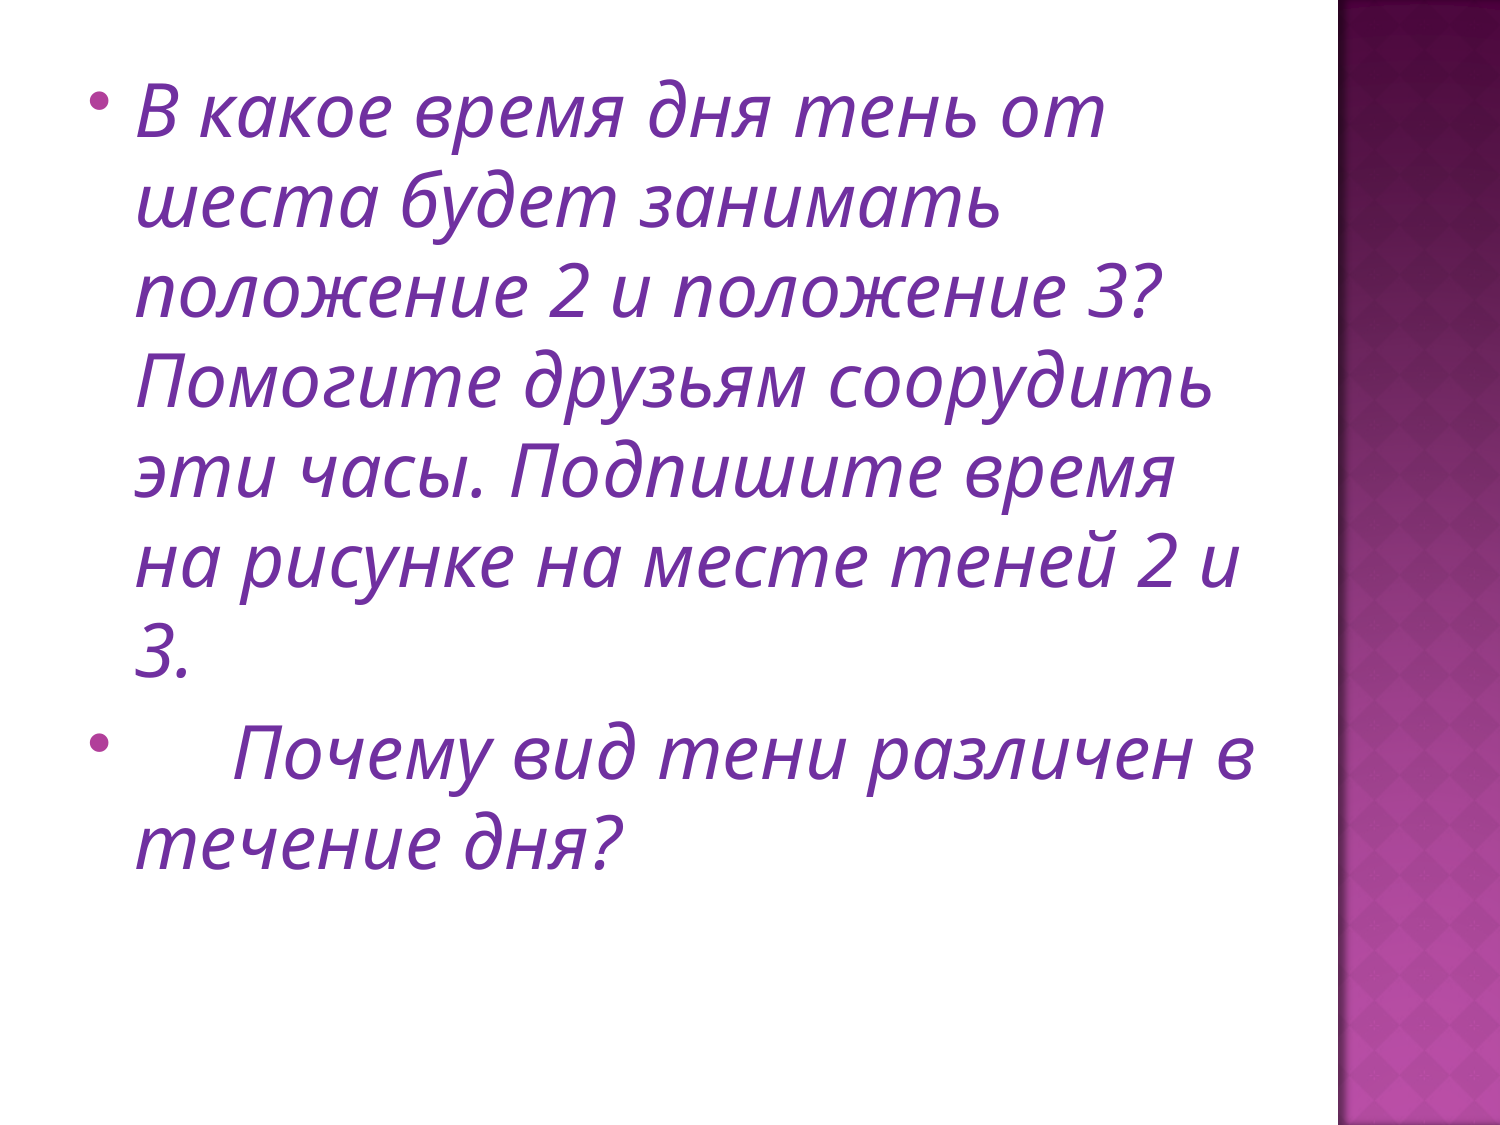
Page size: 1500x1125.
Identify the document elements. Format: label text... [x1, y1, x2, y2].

text_box В какое время дня тень от шеста будет занимать положение 2 и положение 3? Помогите друзьям соорудить эти часы. Подпишите время на рисунке на месте теней 2 и 3. Почему вид тени различен в течение дня? [74, 54, 1300, 1005]
picture [1337, 0, 1500, 1125]
